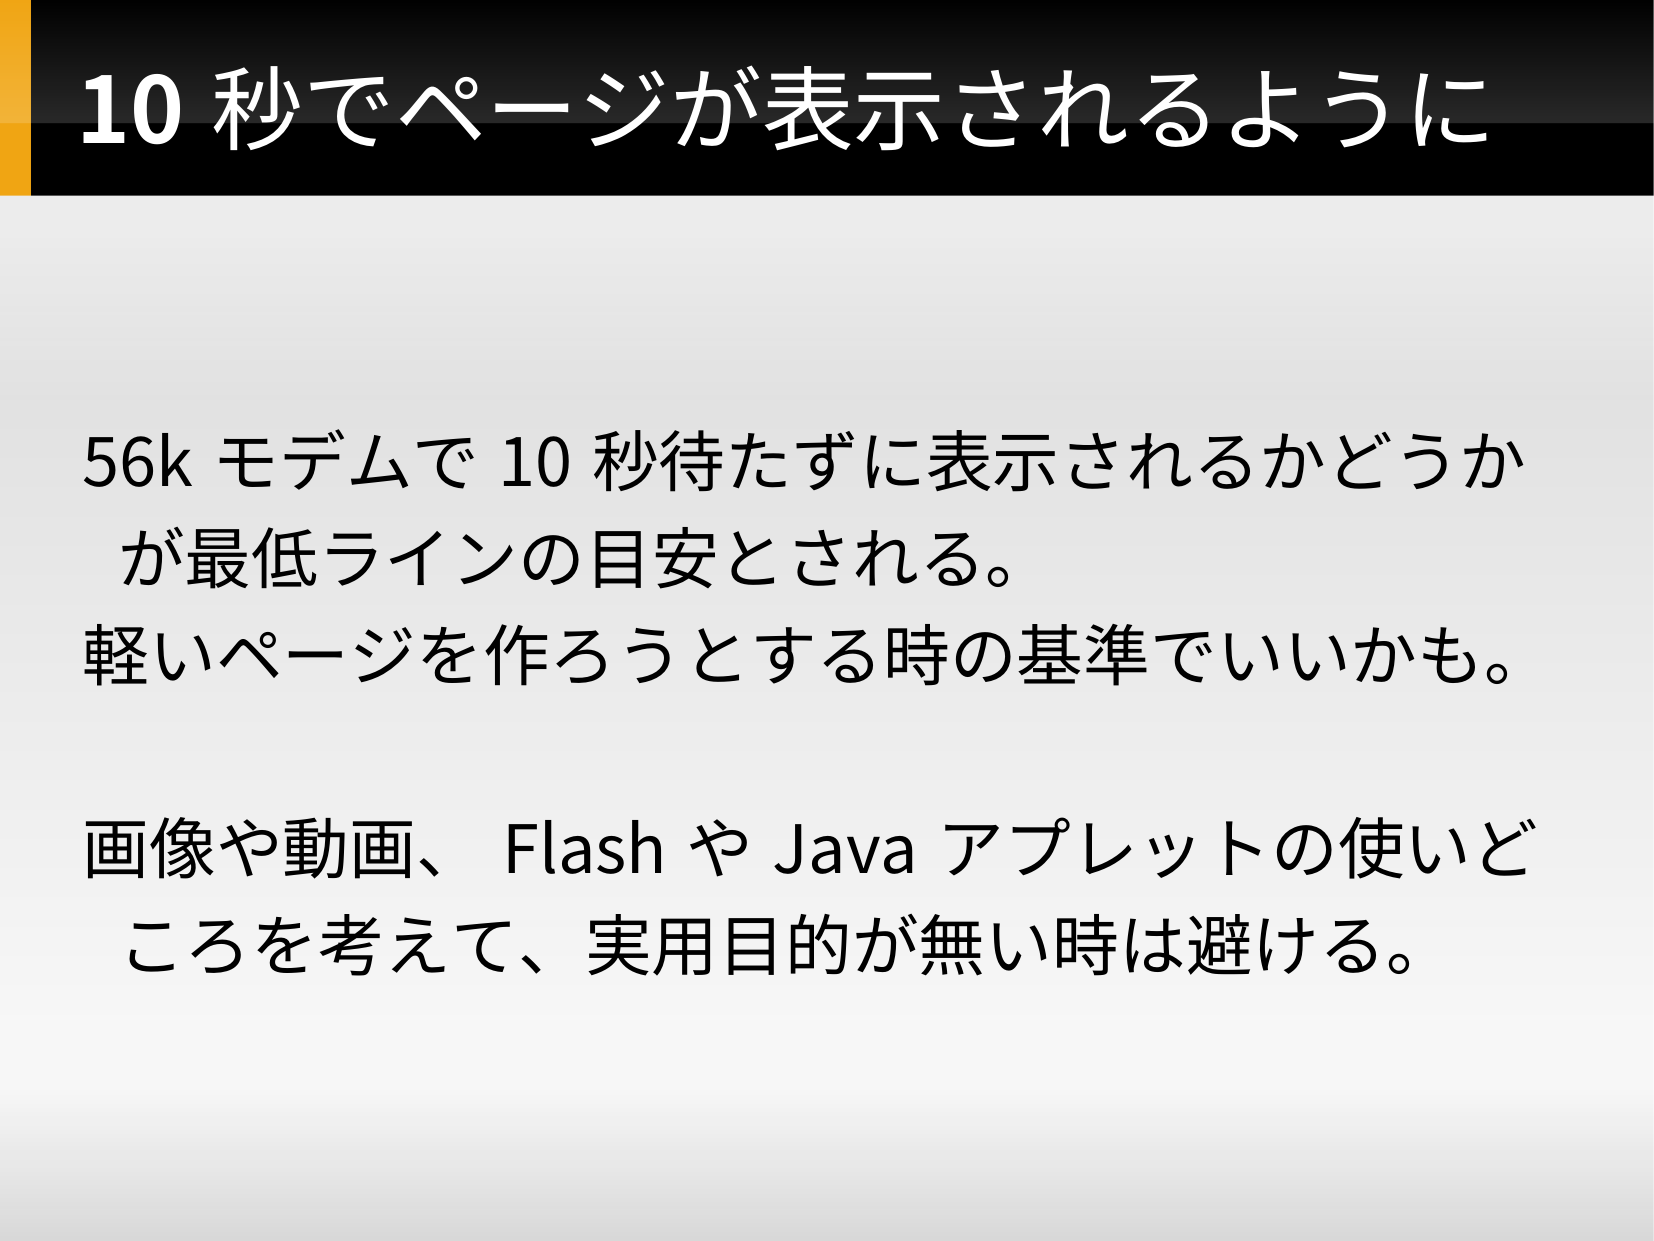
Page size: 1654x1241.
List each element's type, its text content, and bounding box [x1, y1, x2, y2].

picture [0, 0, 1654, 1241]
title 10秒でページが表示されるように [76, 0, 1565, 208]
subtitle 56kモデムで10秒待たずに表示されるかどうかが最低ラインの目安とされる。 軽いページを作ろうとする時の基準でいいかも。 画像や動画、FlashやJavaアプレットの使いどころを考えて、実用目的が無い時は避ける。 [82, 290, 1571, 1109]
